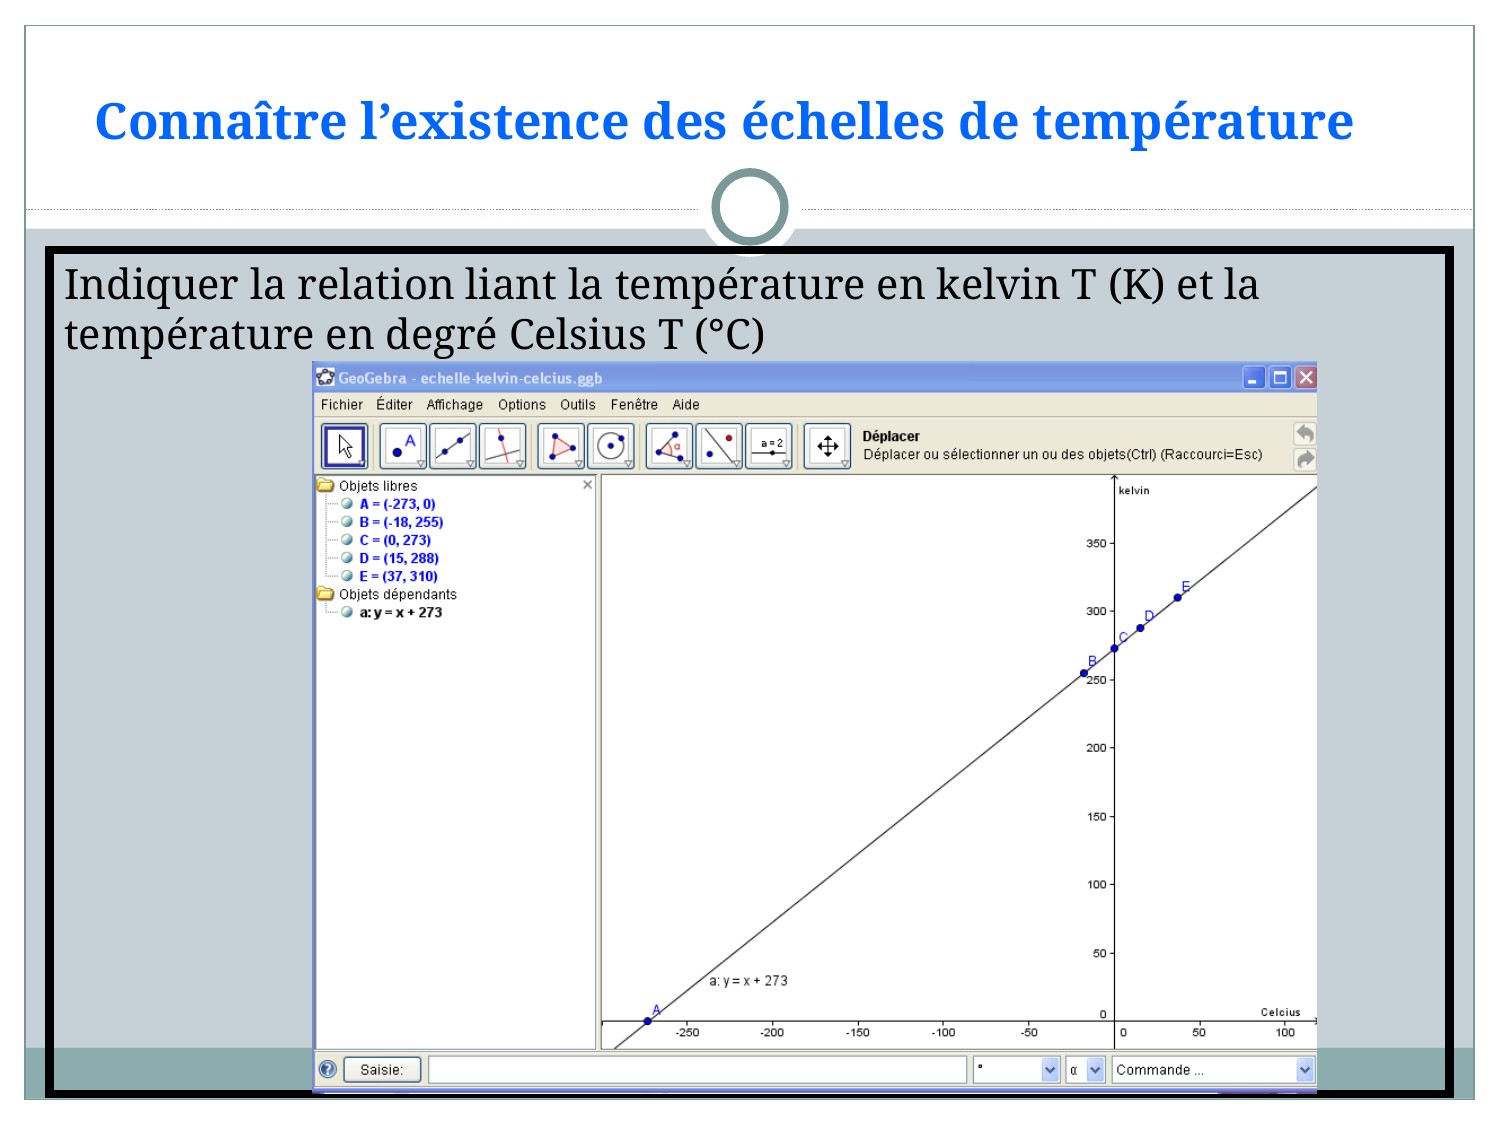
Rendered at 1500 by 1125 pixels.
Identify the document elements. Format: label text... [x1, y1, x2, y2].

picture [312, 361, 1317, 1094]
title Connaître l’existence des échelles de température [0, 37, 1450, 162]
table_header Indiquer la relation liant la température en kelvin T (K) et la température en degré Celsius T (°C) [54, 254, 1445, 1090]
